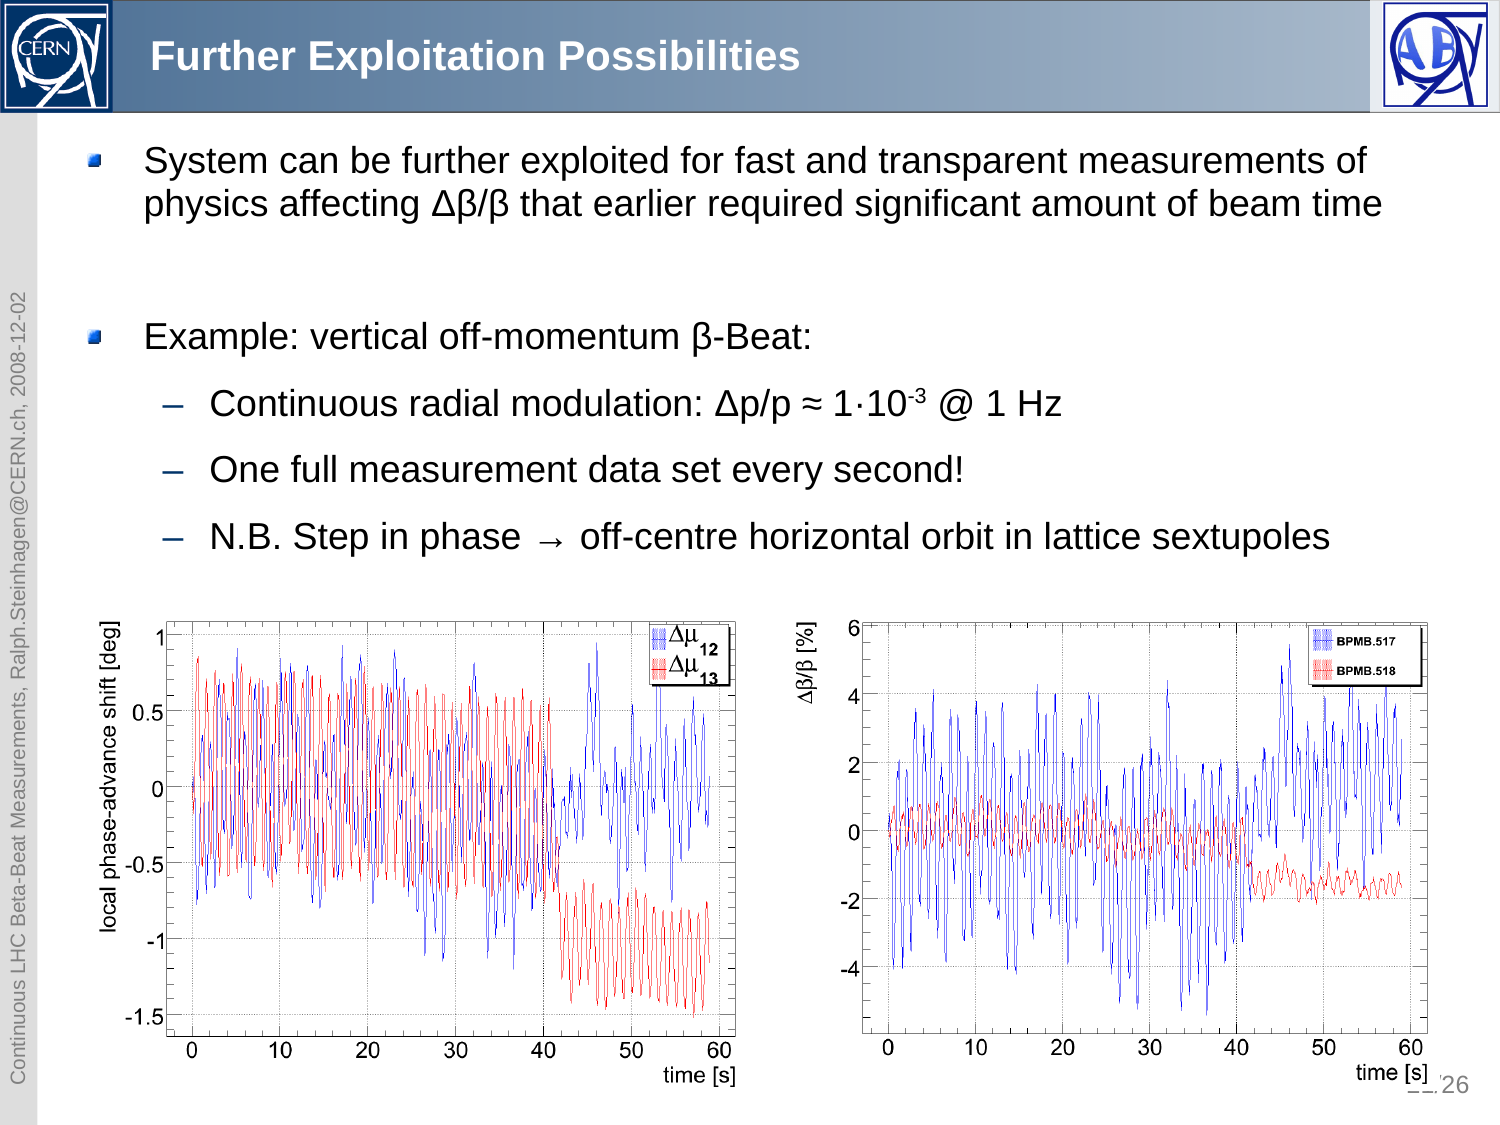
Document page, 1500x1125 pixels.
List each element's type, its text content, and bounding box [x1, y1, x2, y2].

picture [1382, 1, 1489, 108]
picture [87, 612, 748, 1094]
picture [784, 613, 1440, 1091]
picture [0, 0, 113, 113]
title Further Exploitation Possibilities [150, 7, 1201, 106]
list System can be further exploited for fast and transparent measurements of physics affecting Δβ/β that earlier required significant amount of beam time Example: vertical off-momentum β-Beat: Continuous radial modulation: Δp/p ≈ 1·10-3 @ 1 Hz One full measurement data set every second! N.B. Step in phase → off-centre horizontal orbit in lattice sextupoles [87, 137, 1438, 1016]
